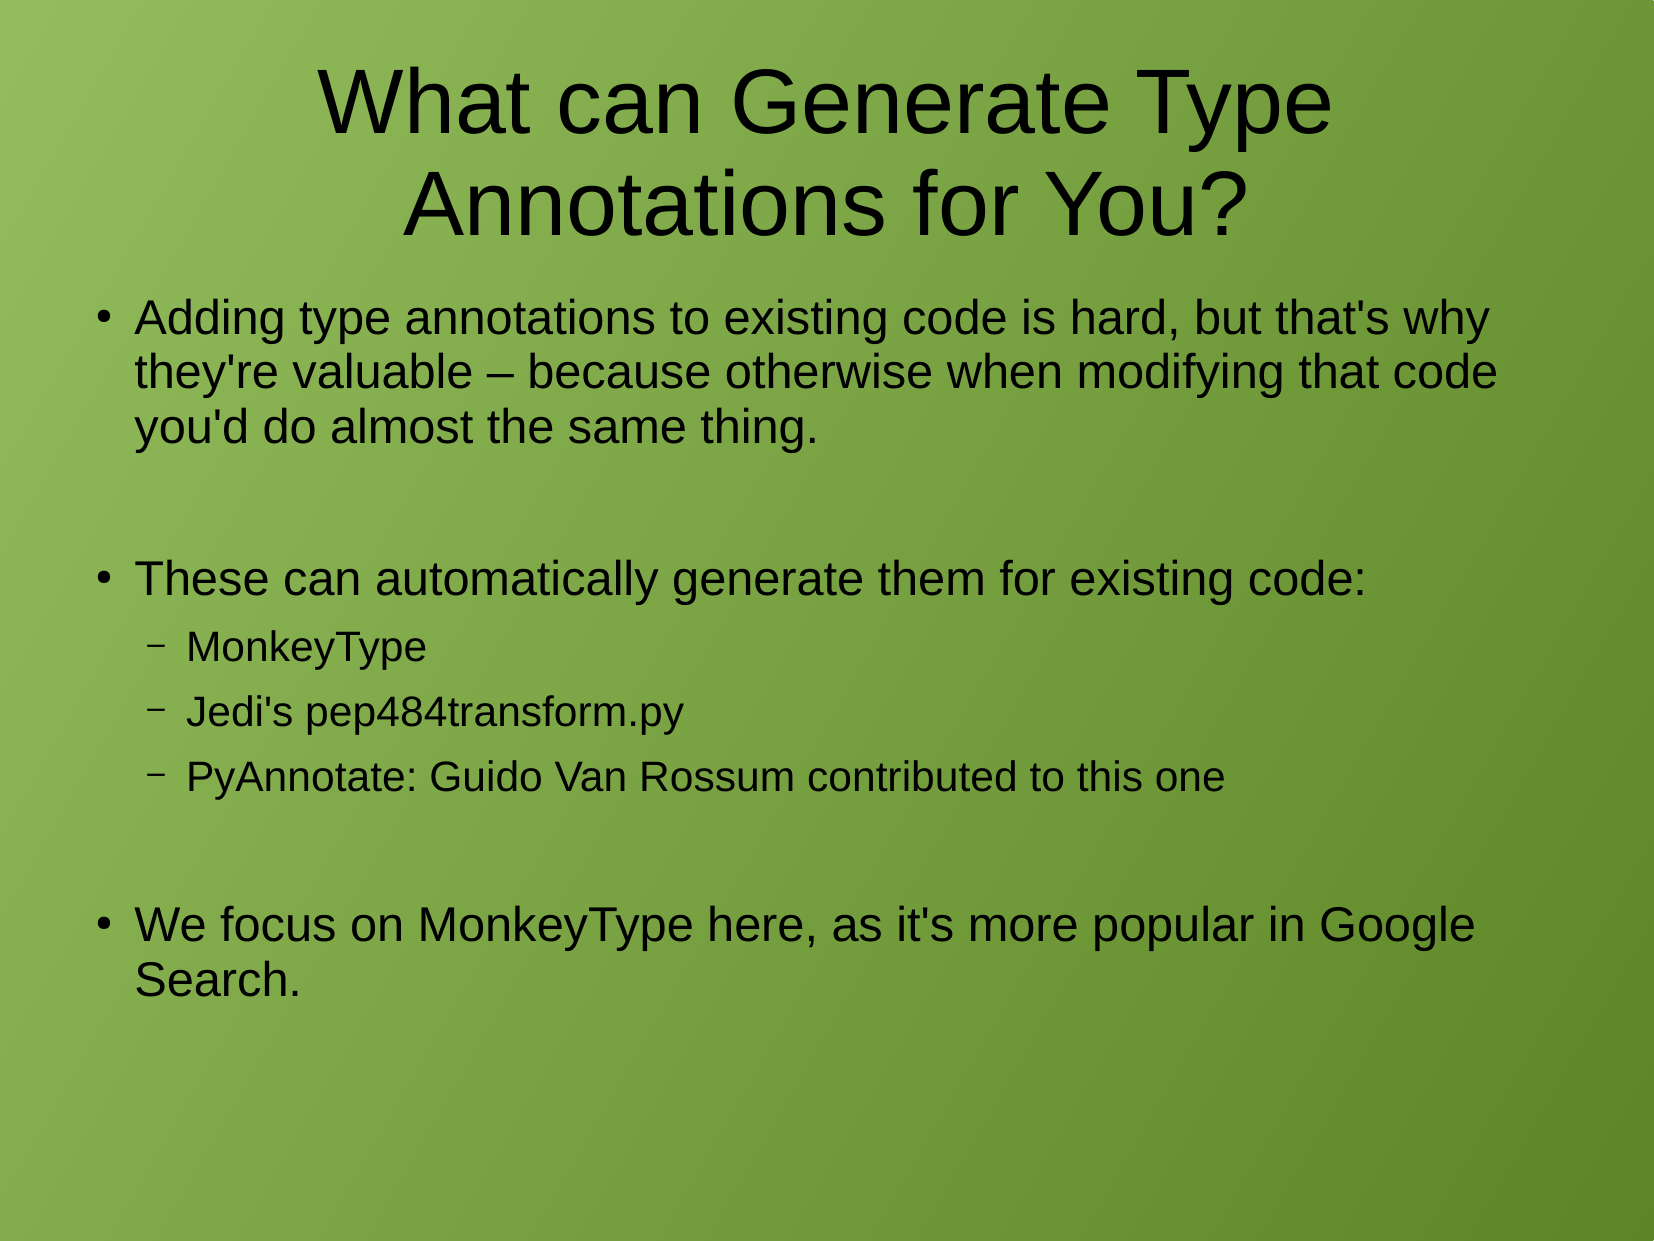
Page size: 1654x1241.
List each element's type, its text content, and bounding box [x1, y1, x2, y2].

title What can Generate Type Annotations for You? [82, 49, 1571, 257]
list Adding type annotations to existing code is hard, but that's why they're valuable – because otherwise when modifying that code you'd do almost the same thing. These can automatically generate them for existing code: MonkeyType Jedi's pep484transform.py PyAnnotate: Guido Van Rossum contributed to this one We focus on MonkeyType here, as it's more popular in Google Search. [82, 290, 1571, 1010]
